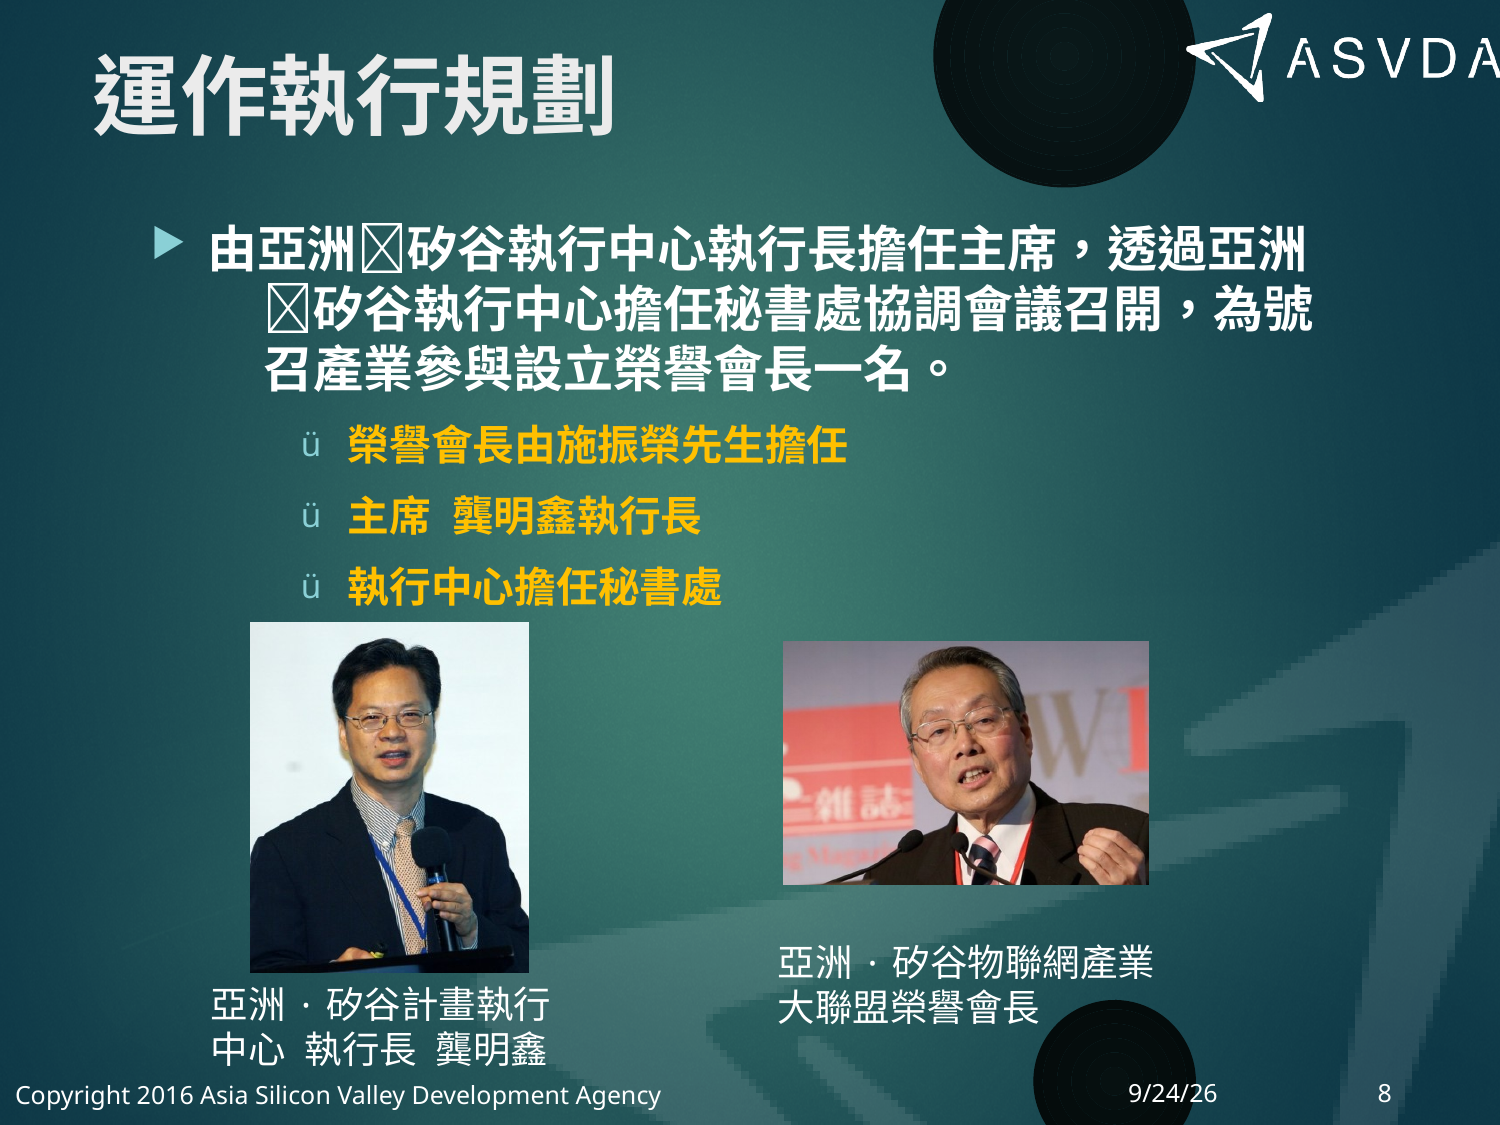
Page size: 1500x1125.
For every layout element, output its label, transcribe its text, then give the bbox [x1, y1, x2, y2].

text_box 亞洲·矽谷計畫執行中心 執行長 龔明鑫 [195, 973, 571, 1080]
text_box 亞洲·矽谷物聯網產業大聯盟榮譽會長 [762, 931, 1204, 1038]
list 由亞洲矽谷執行中心執行長擔任主席，透過亞洲矽谷執行中心擔任秘書處協調會議召開，為號召產業參與設立榮譽會長一名。 榮譽會長由施振榮先生擔任 主席 龔明鑫執行長 執行中心擔任秘書處 [135, 210, 1353, 1027]
picture [783, 641, 1149, 885]
picture [250, 622, 529, 973]
title 運作執行規劃 [77, 33, 1204, 193]
